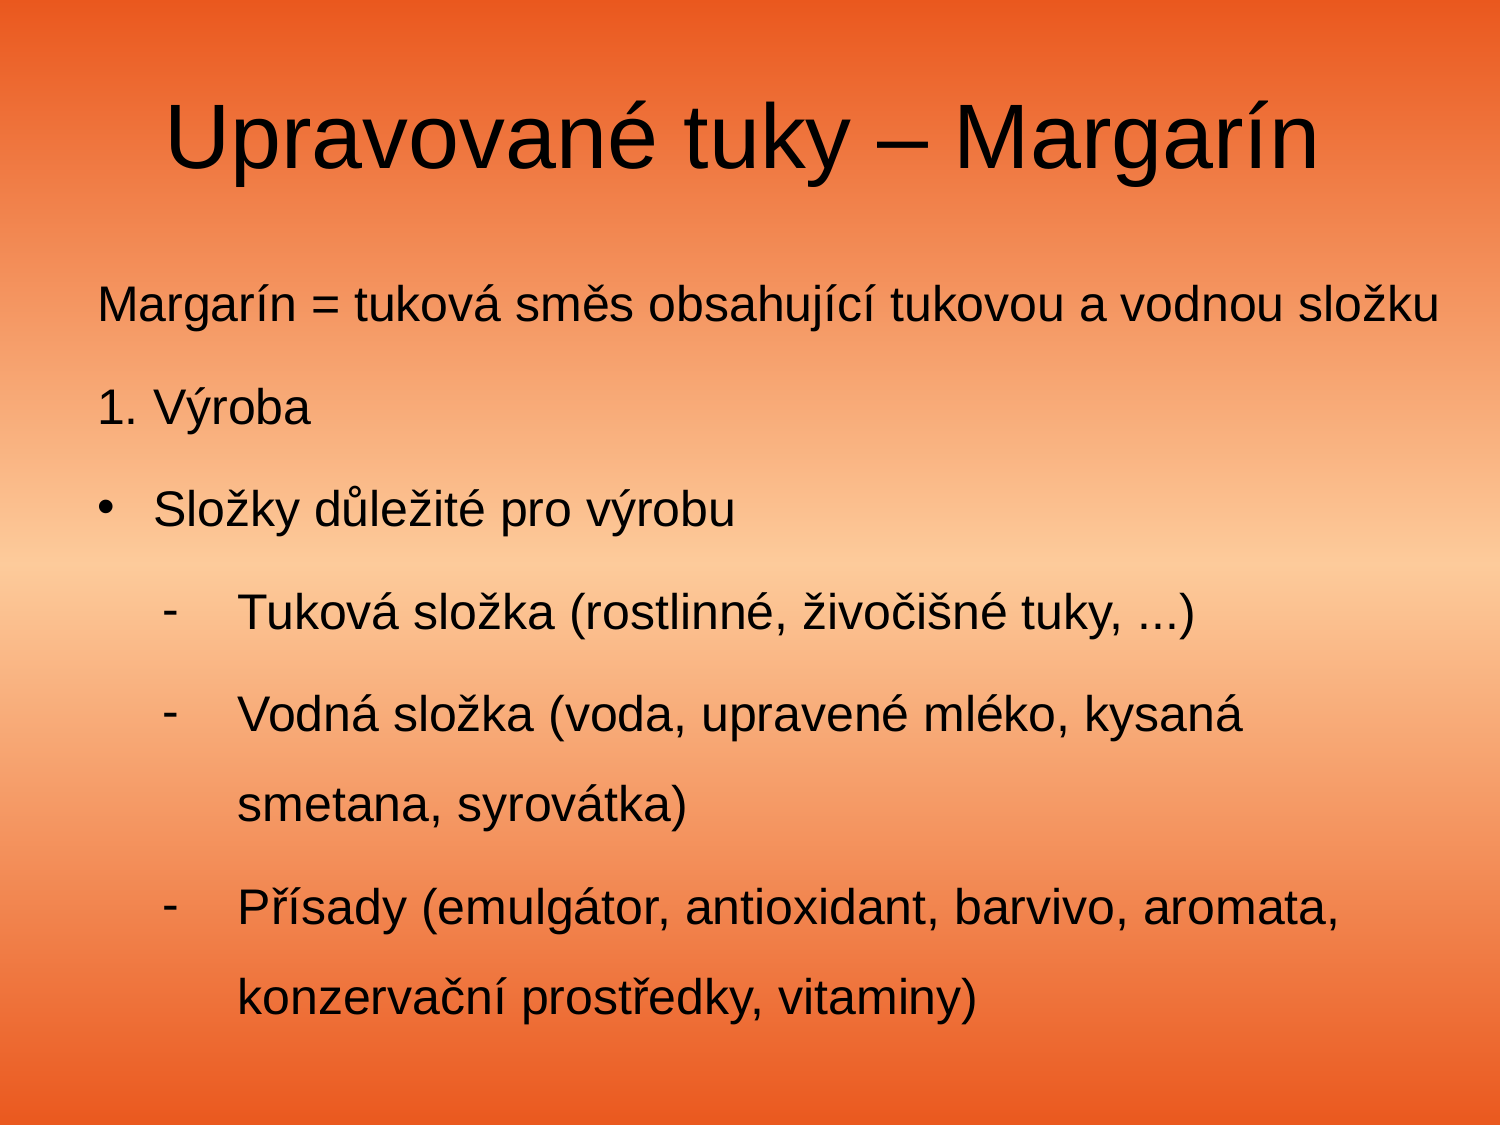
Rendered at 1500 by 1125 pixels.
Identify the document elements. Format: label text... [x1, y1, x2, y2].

list Margarín = tuková směs obsahující tukovou a vodnou složku Výroba Složky důležité pro výrobu Tuková složka (rostlinné, živočišné tuky, ...) Vodná složka (voda, upravené mléko, kysaná smetana, syrovátka) Přísady (emulgátor, antioxidant, barvivo, aromata, konzervační prostředky, vitaminy) [82, 234, 1465, 1032]
title Upravované tuky – Margarín [105, 58, 1381, 206]
